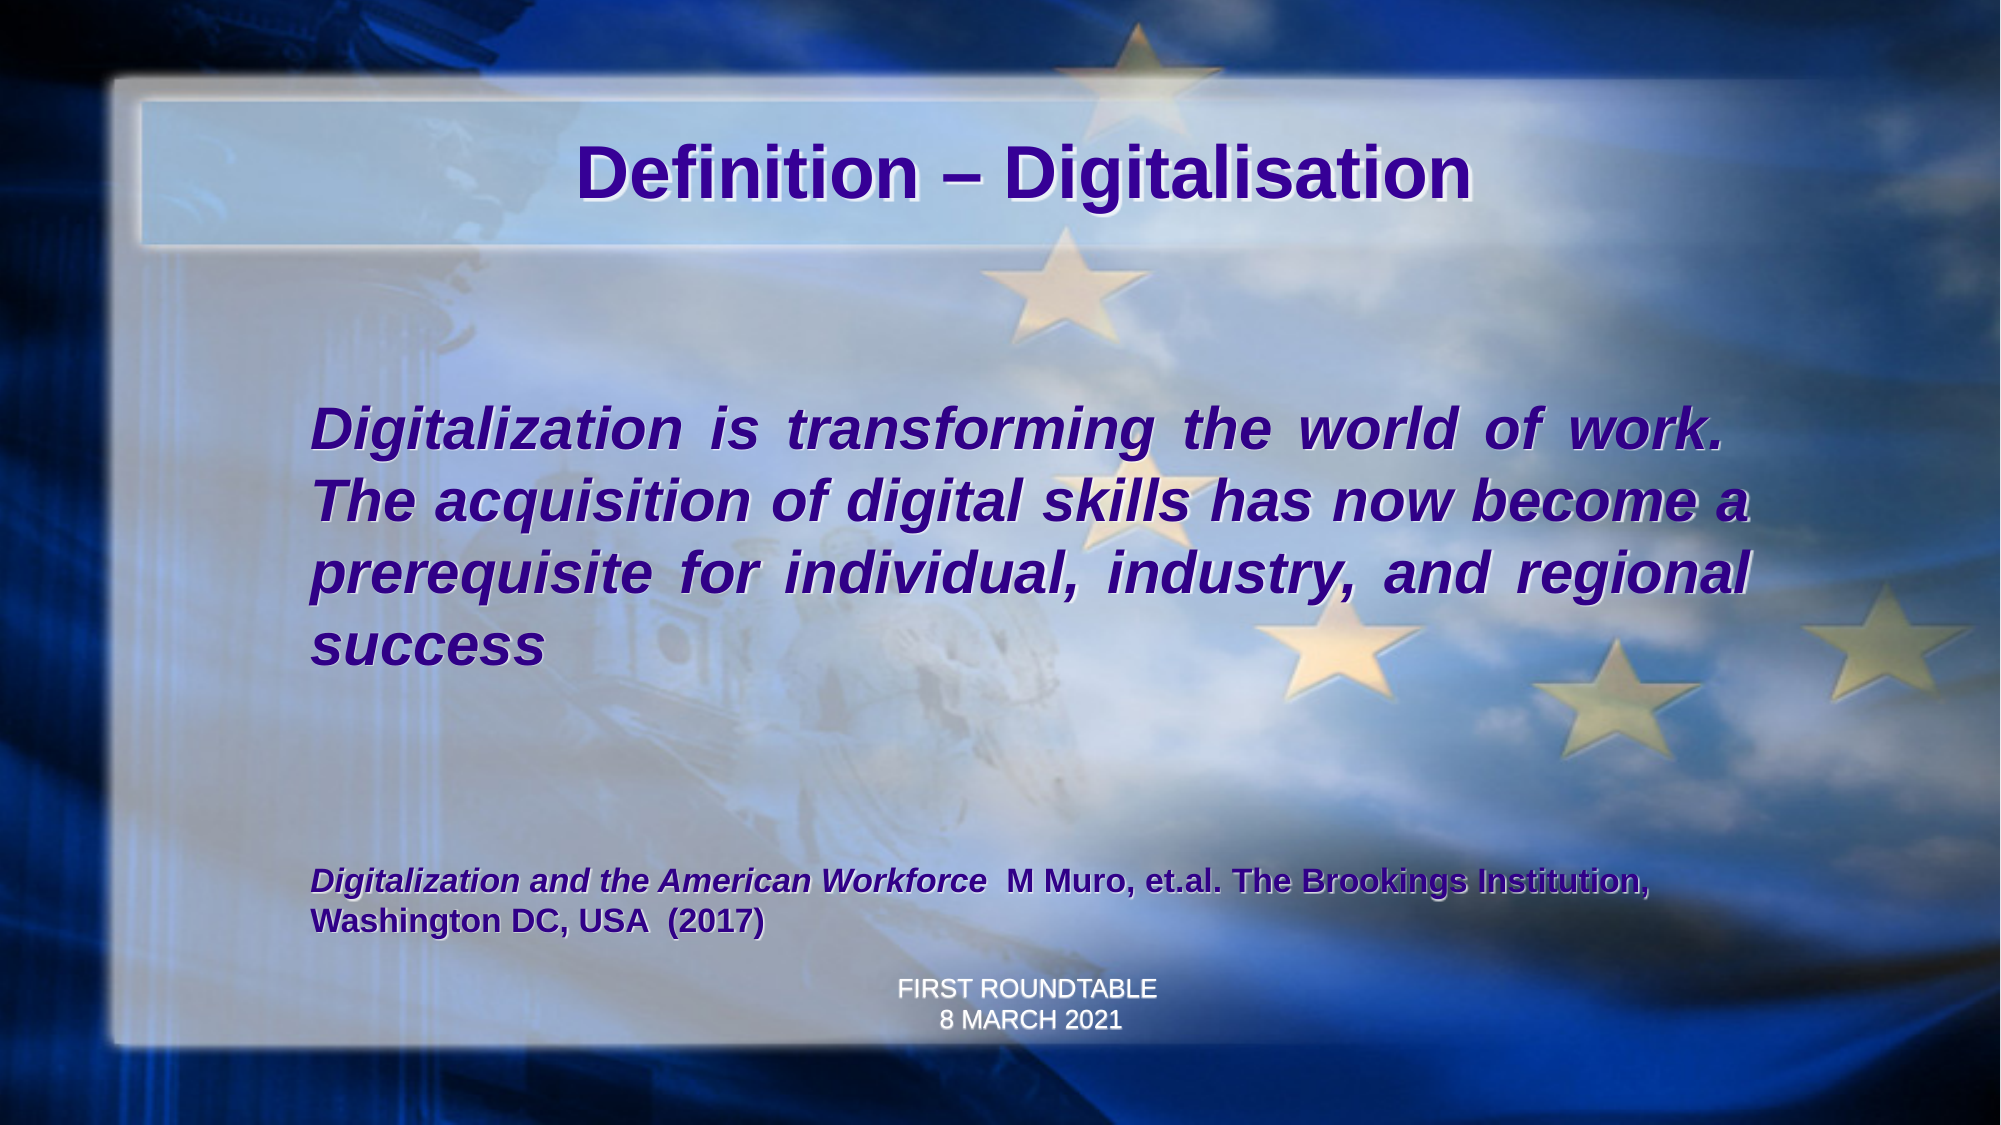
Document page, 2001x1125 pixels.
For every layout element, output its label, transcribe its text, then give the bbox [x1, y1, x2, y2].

list Digitalization is transforming the world of work. The acquisition of digital skills has now become a prerequisite for individual, industry, and regional success Digitalization and the American Workforce M Muro, et.al. The Brookings Institution, Washington DC, USA (2017) FIRST ROUNDTABLE 8 MARCH 2021 [295, 294, 1805, 1045]
title Definition – Digitalisation [150, 87, 1900, 251]
